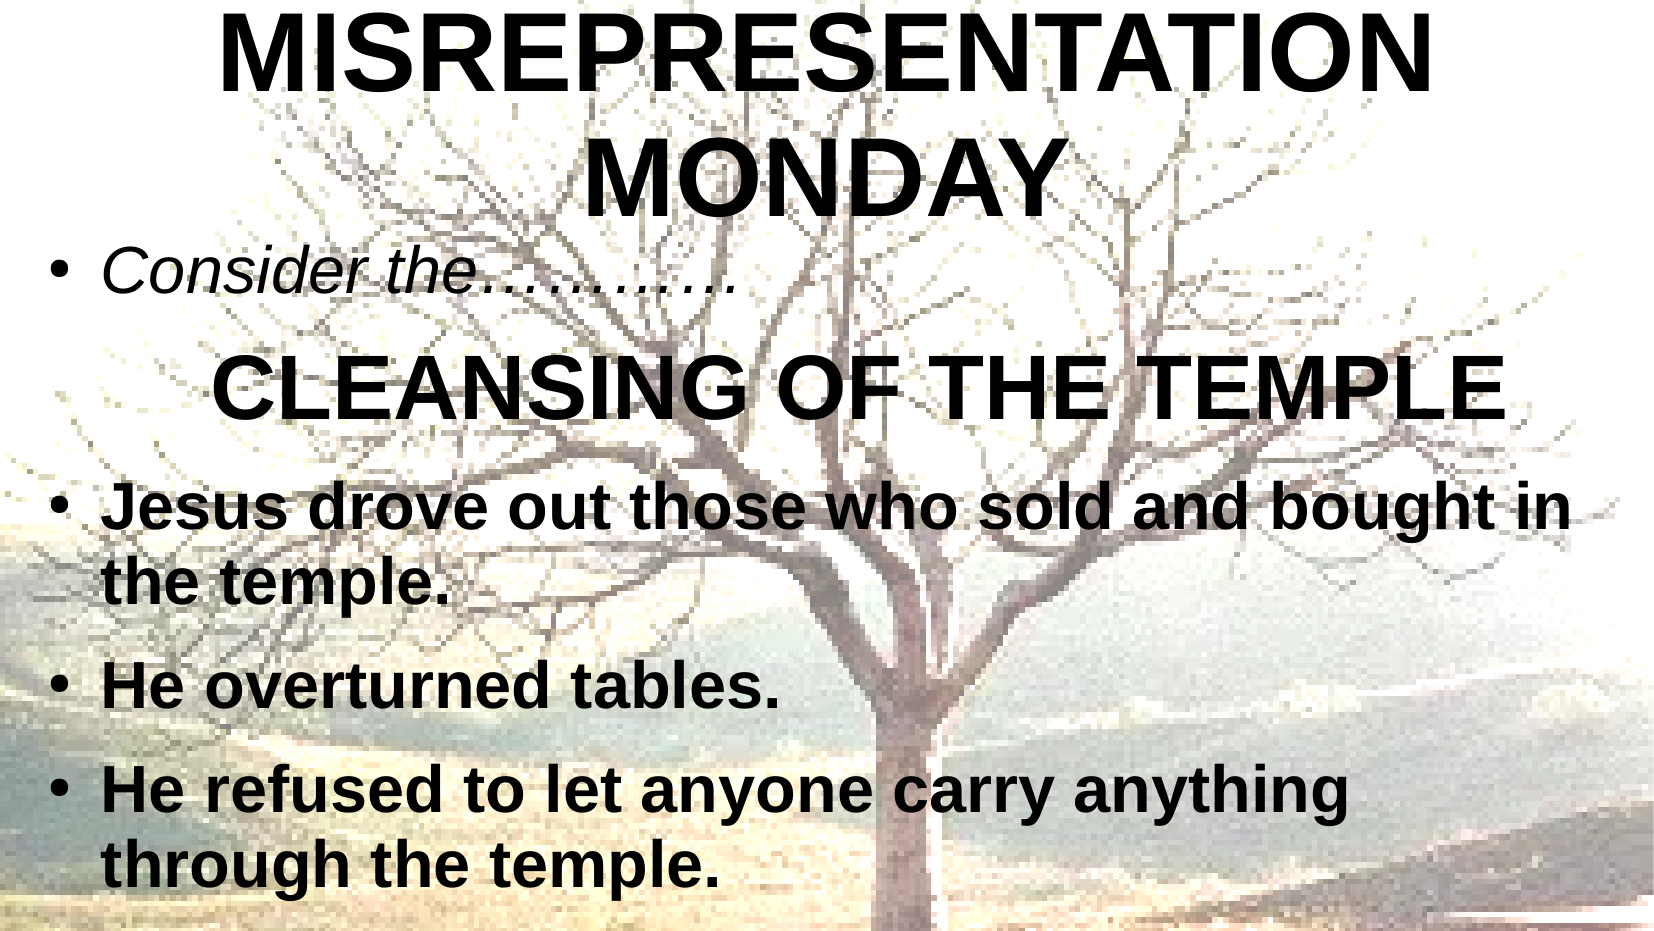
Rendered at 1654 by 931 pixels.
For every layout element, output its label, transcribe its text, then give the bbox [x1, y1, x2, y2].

list Consider the………… CLEANSING OF THE TEMPLE Jesus drove out those who sold and bought in the temple. He overturned tables. He refused to let anyone carry anything through the temple. [30, 232, 1621, 916]
title MISREPRESENTATION MONDAY [82, 0, 1571, 232]
picture [0, 0, 1654, 931]
